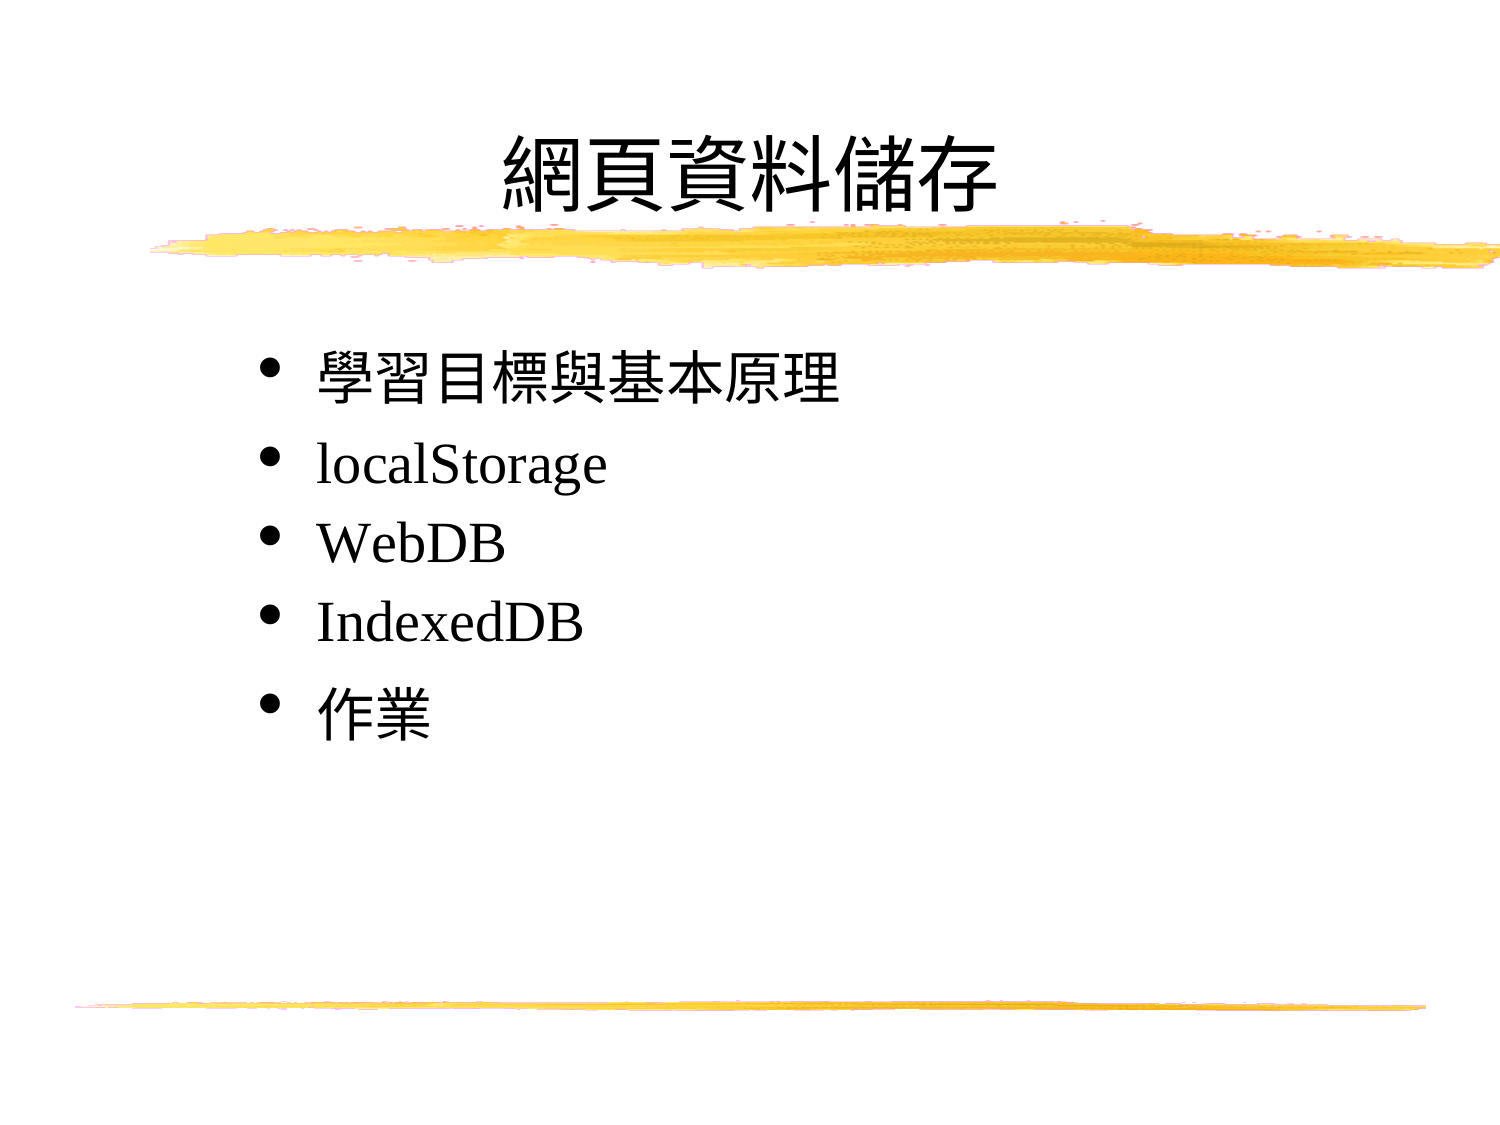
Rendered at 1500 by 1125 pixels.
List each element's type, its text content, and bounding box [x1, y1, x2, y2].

list 學習目標與基本原理 localStorage WebDB IndexedDB 作業 [245, 324, 1359, 916]
title 網頁資料儲存 [112, 49, 1388, 238]
picture [75, 999, 1426, 1013]
picture [150, 215, 1500, 279]
